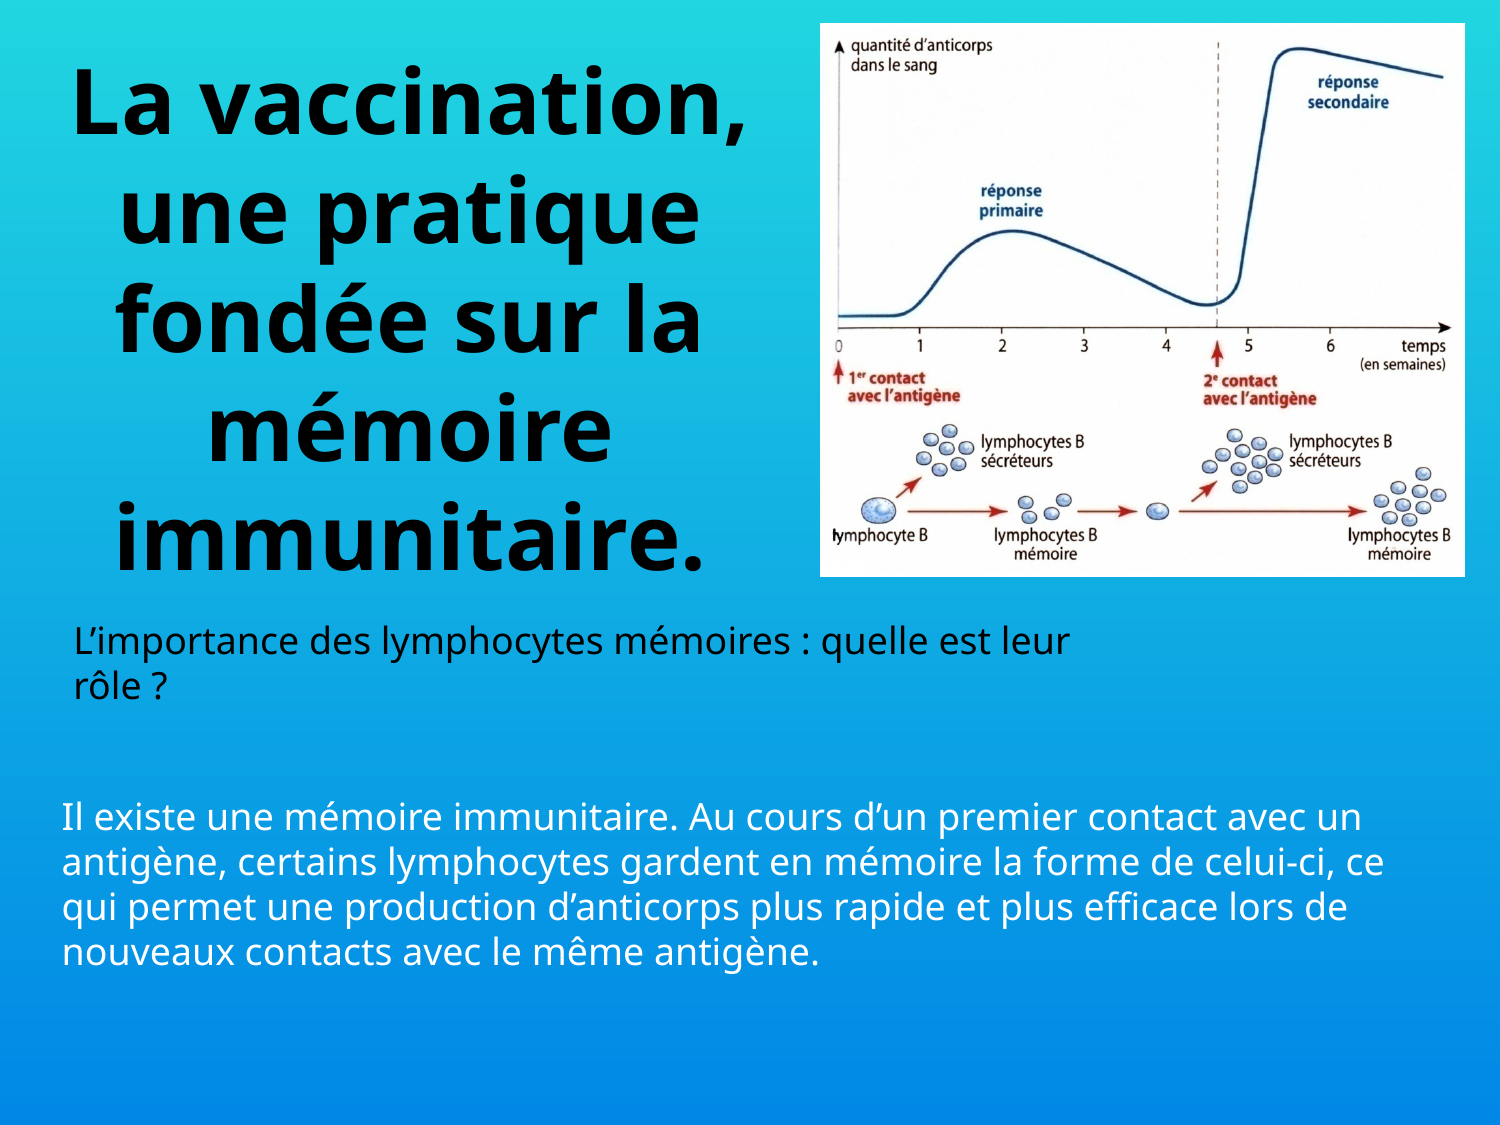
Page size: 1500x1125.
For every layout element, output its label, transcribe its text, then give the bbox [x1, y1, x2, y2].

text_box Il existe une mémoire immunitaire. Au cours d’un premier contact avec un antigène, certains lymphocytes gardent en mémoire la forme de celui-ci, ce qui permet une production d’anticorps plus rapide et plus efficace lors de nouveaux contacts avec le même antigène. [46, 785, 1454, 980]
title La vaccination, une pratique fondée sur la mémoire immunitaire. [35, 35, 786, 598]
picture [786, 23, 1500, 576]
text_box L’importance des lymphocytes mémoires : quelle est leur rôle ? [58, 609, 1114, 715]
